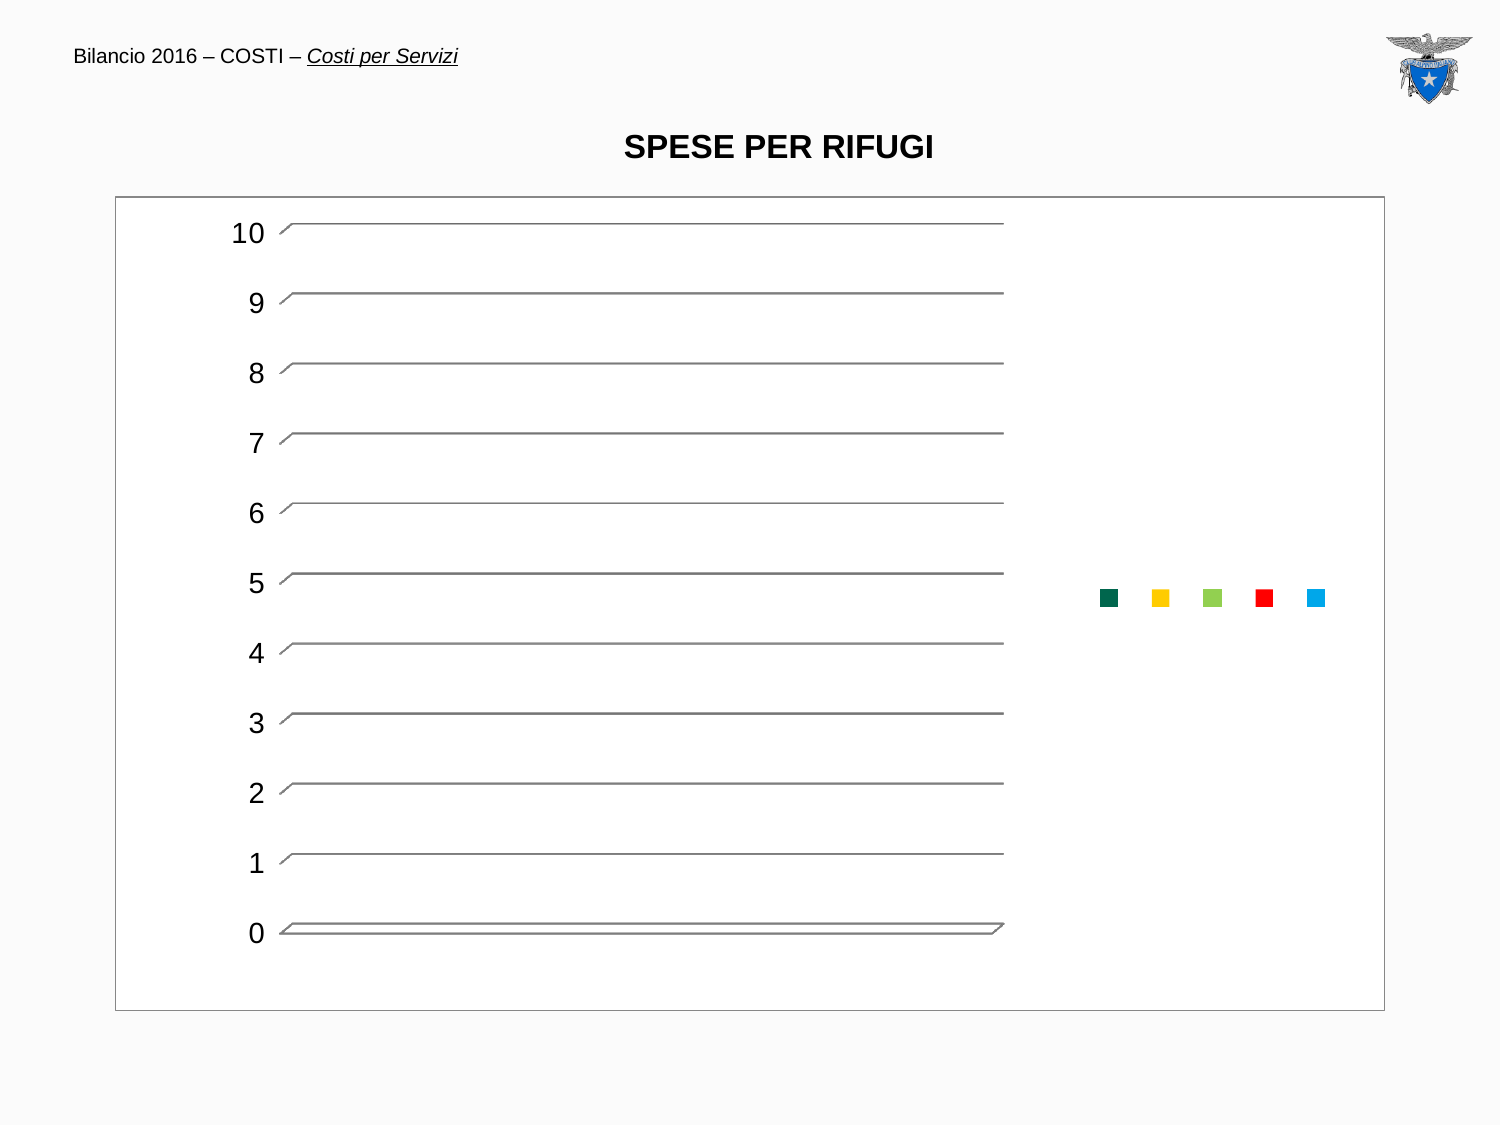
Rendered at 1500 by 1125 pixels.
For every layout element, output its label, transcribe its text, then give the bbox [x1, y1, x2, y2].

picture [1382, 29, 1477, 112]
text_box Bilancio 2016 – COSTI – Costi per Servizi [58, 35, 504, 76]
chart [114, 196, 1386, 1012]
text_box SPESE PER RIFUGI [206, 117, 1353, 173]
